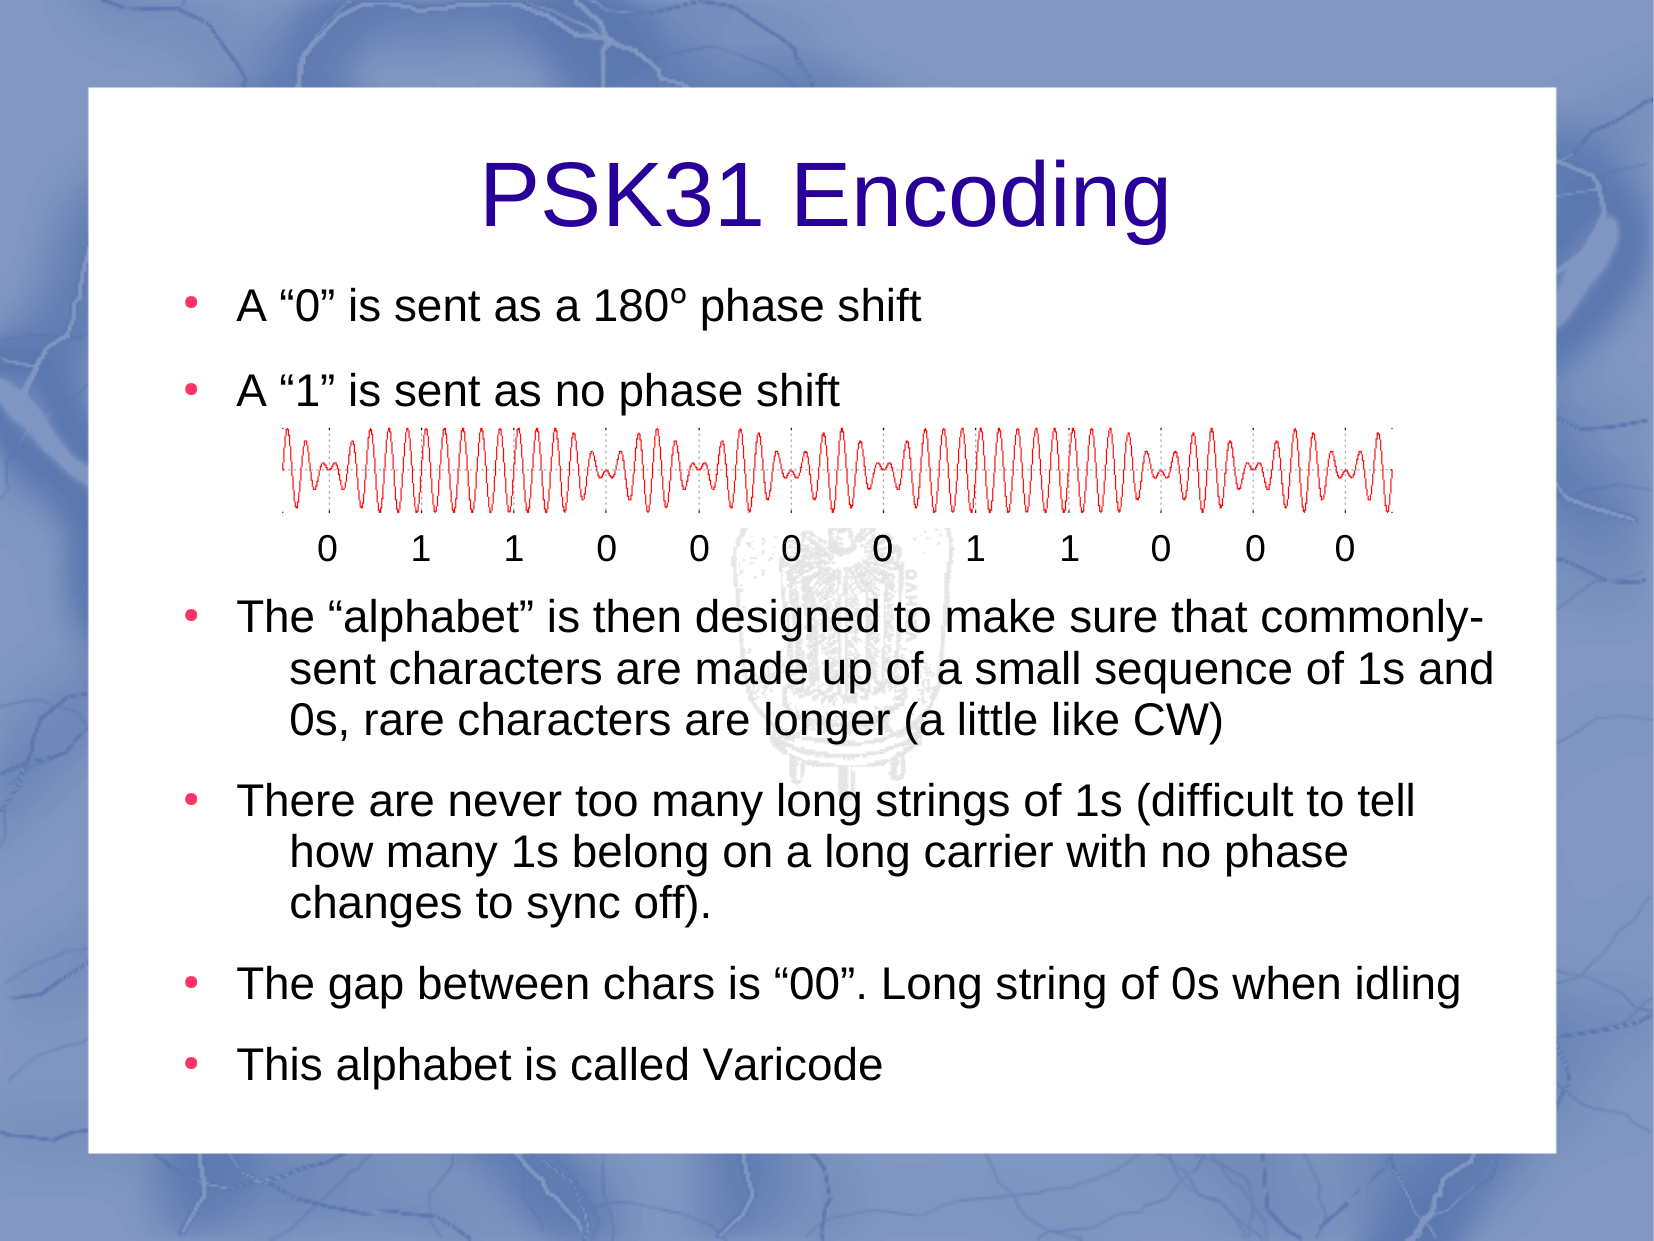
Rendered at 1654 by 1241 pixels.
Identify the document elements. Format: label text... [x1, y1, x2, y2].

text_box 0 [669, 519, 730, 577]
text_box 1 [945, 519, 1005, 577]
text_box 1 [391, 519, 451, 577]
text_box 1 [1040, 519, 1100, 577]
text_box 0 [853, 519, 913, 577]
text_box 0 [1131, 519, 1191, 577]
title PSK31 Encoding [118, 90, 1536, 298]
list A “0” is sent as a 180º phase shift A “1” is sent as no phase shift [147, 272, 1506, 408]
list The “alphabet” is then designed to make sure that commonly-sent characters are made up of a small sequence of 1s and 0s, rare characters are longer (a little like CW) There are never too many long strings of 1s (difficult to tell how many 1s belong on a long carrier with no phase changes to sync off). The gap between chars is “00”. Long string of 0s when idling This alphabet is called Varicode [147, 591, 1506, 1091]
text_box 0 [1315, 519, 1375, 577]
text_box 0 [577, 519, 637, 577]
picture [0, 0, 1654, 1241]
text_box 1 [484, 519, 544, 577]
text_box 0 [297, 519, 357, 577]
text_box 0 [1225, 519, 1286, 577]
text_box 0 [761, 519, 821, 577]
